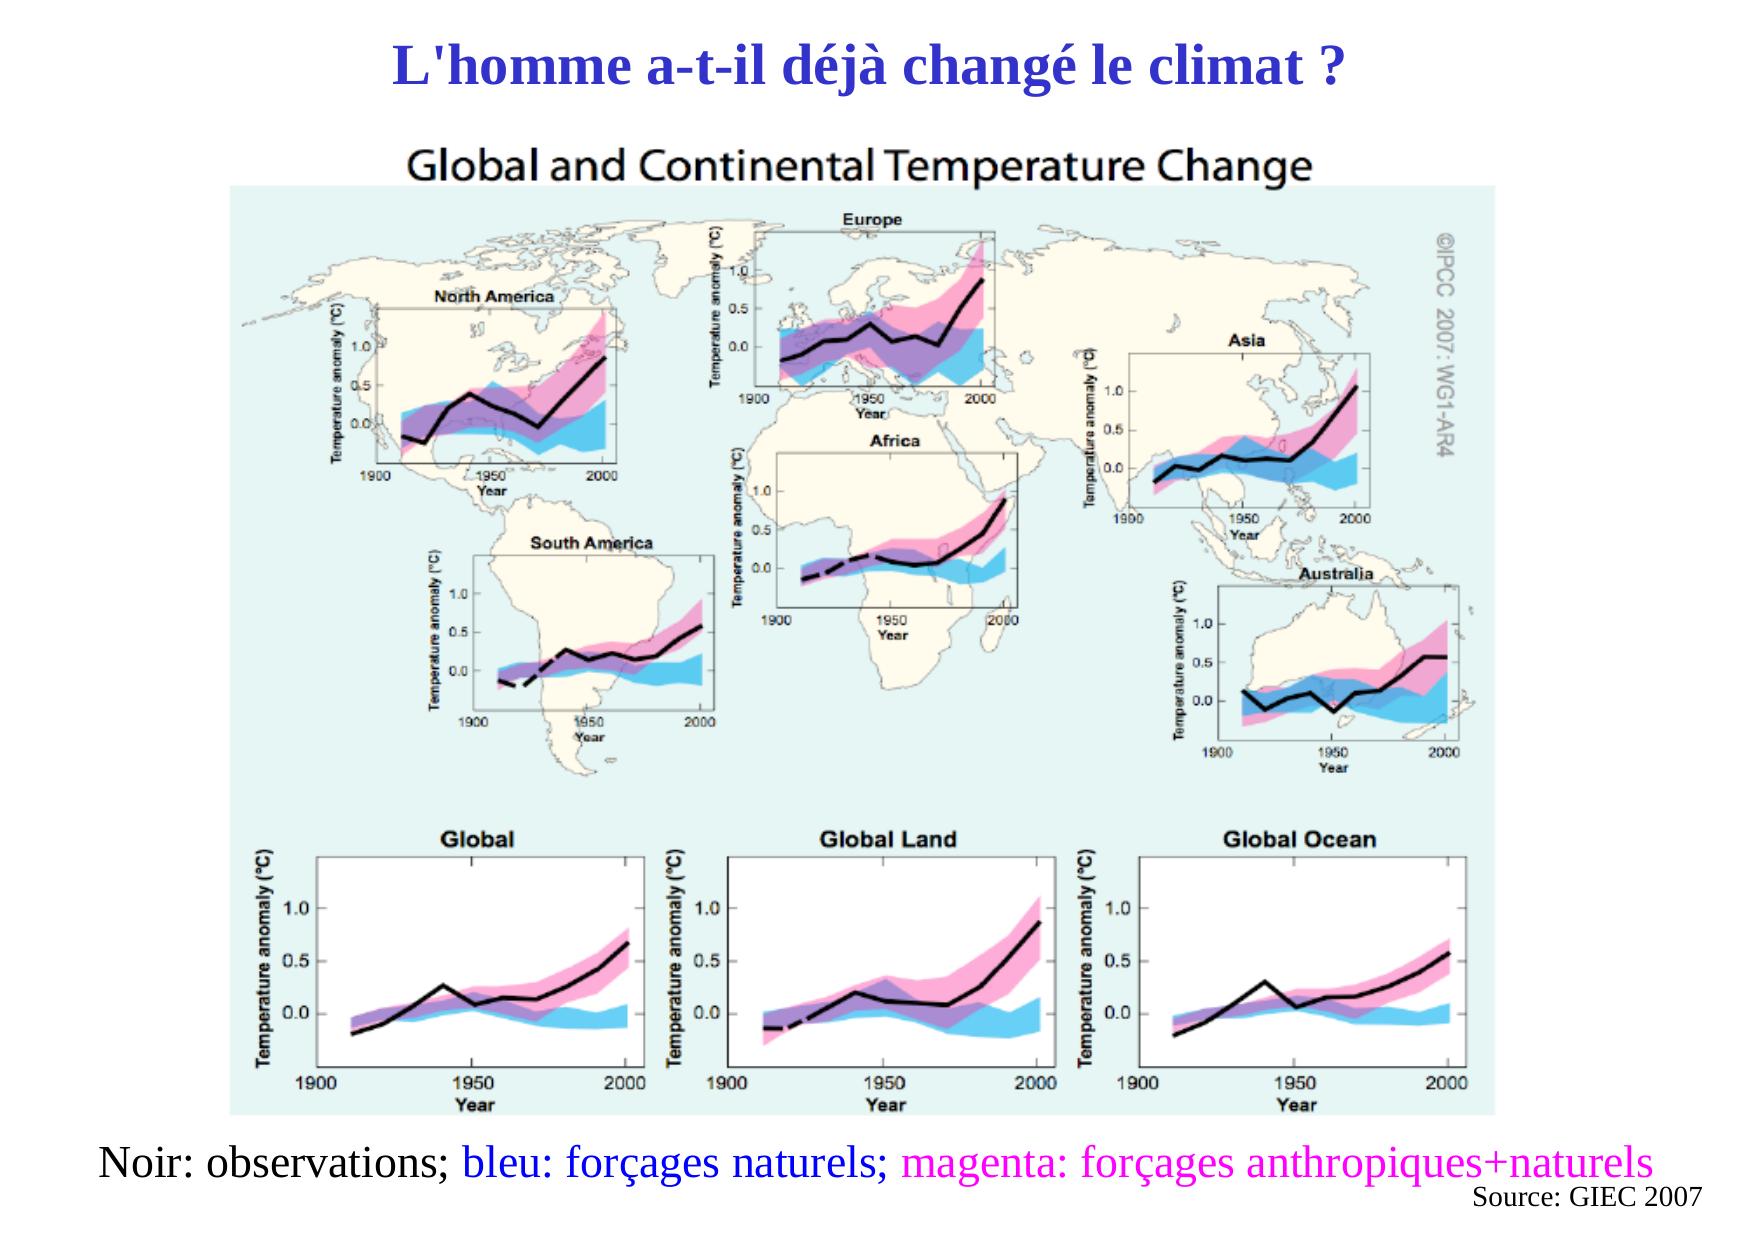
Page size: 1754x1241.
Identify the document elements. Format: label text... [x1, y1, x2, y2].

text_box Source: GIEC 2007 [1219, 1174, 1719, 1221]
picture [218, 130, 1509, 1119]
text_box Noir: observations; bleu: forçages naturels; magenta: forçages anthropiques+naturels [98, 1119, 1691, 1188]
text_box L'homme a-t-il déjà changé le climat ? [142, 28, 1598, 106]
